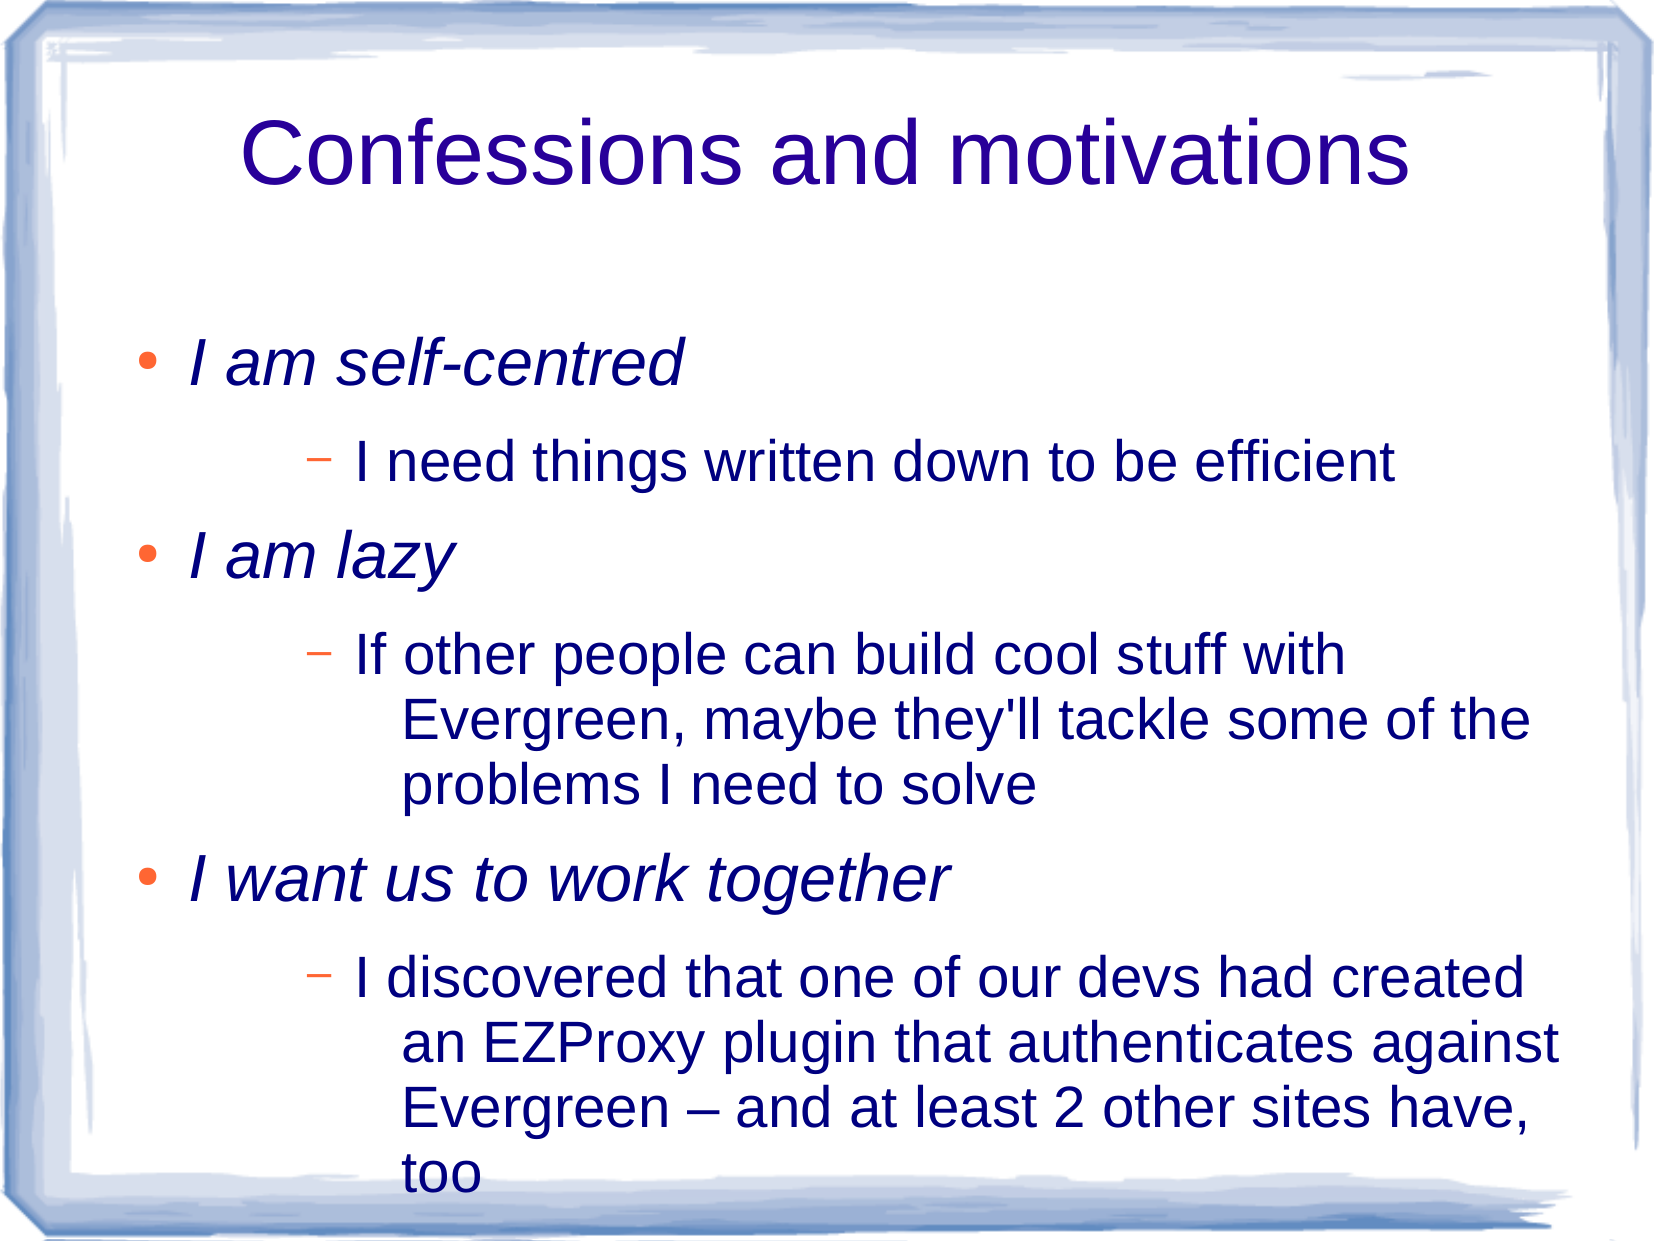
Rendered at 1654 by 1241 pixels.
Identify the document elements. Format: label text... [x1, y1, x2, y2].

picture [0, 0, 1654, 1241]
list I am self-centred I need things written down to be efficient I am lazy If other people can build cool stuff with Evergreen, maybe they'll tackle some of the problems I need to solve I want us to work together I discovered that one of our devs had created an EZProxy plugin that authenticates against Evergreen – and at least 2 other sites have, too [118, 324, 1571, 1206]
title Confessions and motivations [82, 49, 1571, 257]
